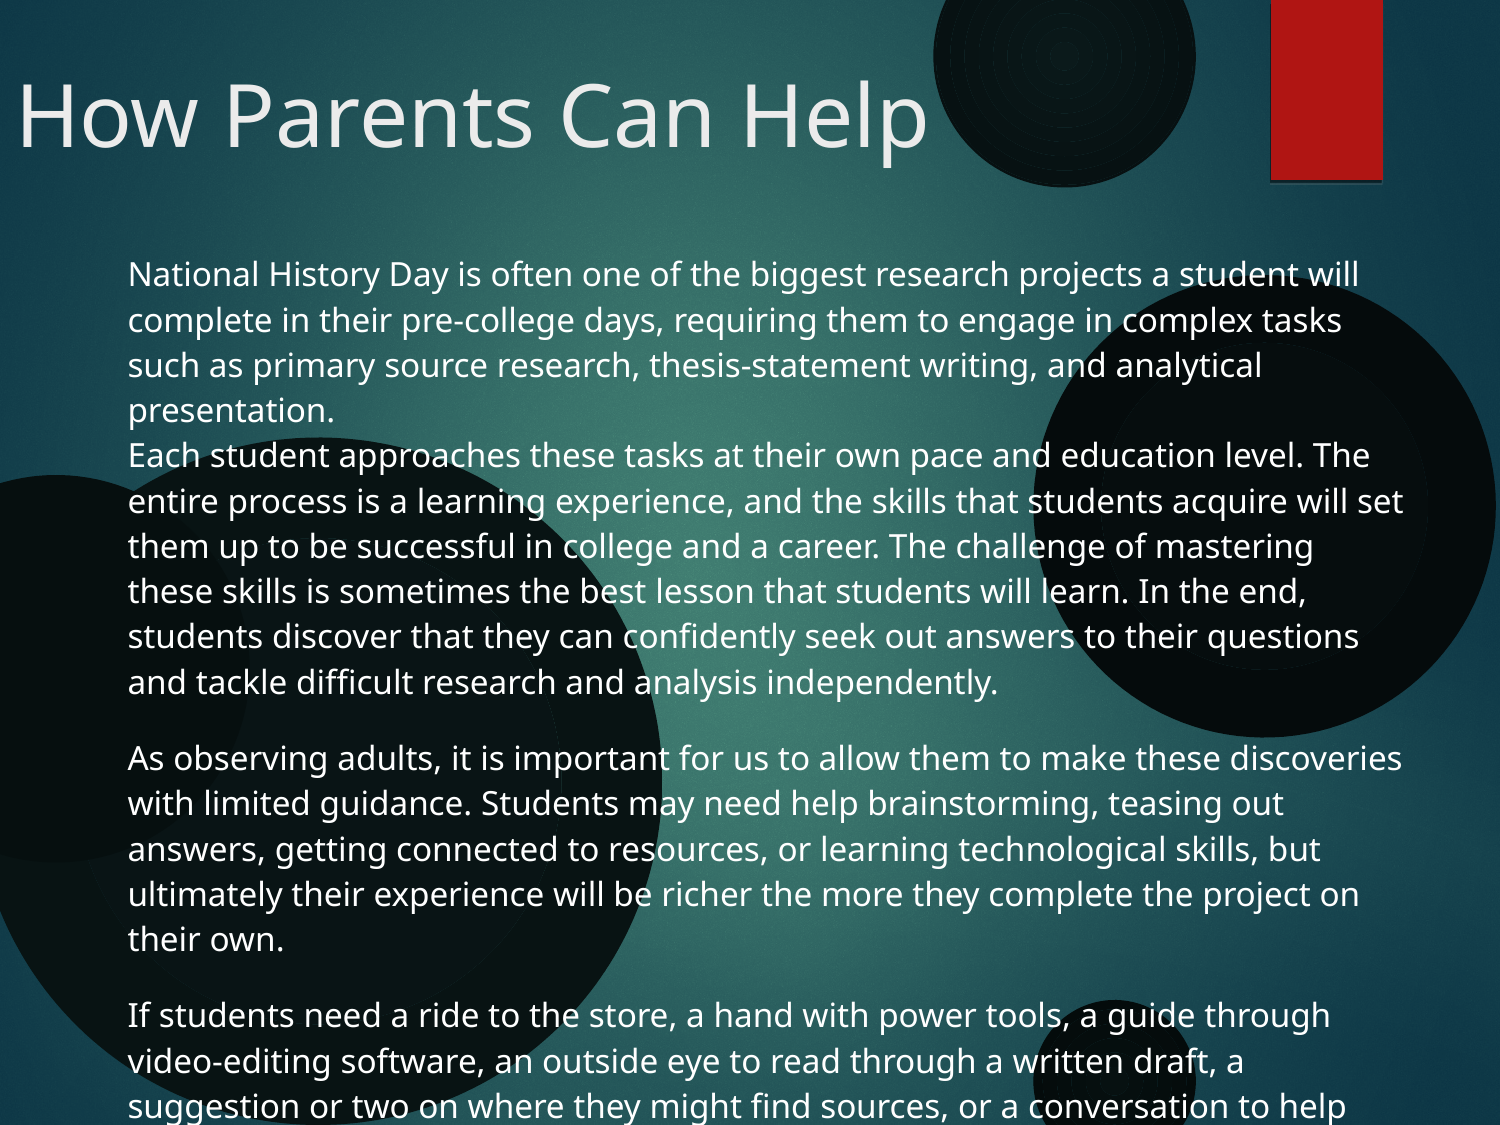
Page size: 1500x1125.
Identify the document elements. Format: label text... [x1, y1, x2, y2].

title How Parents Can Help [0, 52, 1351, 226]
text_box National History Day is often one of the biggest research projects a student will complete in their pre-college days, requiring them to engage in complex tasks such as primary source research, thesis-statement writing, and analytical presentation. Each student approaches these tasks at their own pace and education level. The entire process is a learning experience, and the skills that students acquire will set them up to be successful in college and a career. The challenge of mastering these skills is sometimes the best lesson that students will learn. In the end, students discover that they can confidently seek out answers to their questions and tackle difficult research and analysis independently. As observing adults, it is important for us to allow them to make these discoveries with limited guidance. Students may need help brainstorming, teasing out answers, getting connected to resources, or learning technological skills, but ultimately their experience will be richer the more they complete the project on their own. If students need a ride to the store, a hand with power tools, a guide through video-editing software, an outside eye to read through a written draft, a suggestion or two on where they might find sources, or a conversation to help clarify a question, this is where the teachers, parents, librarians or History Day staff step in. If students need to do heavy researching, draft writing, or project development and creation, this is where they fly solo. [112, 236, 1426, 1125]
